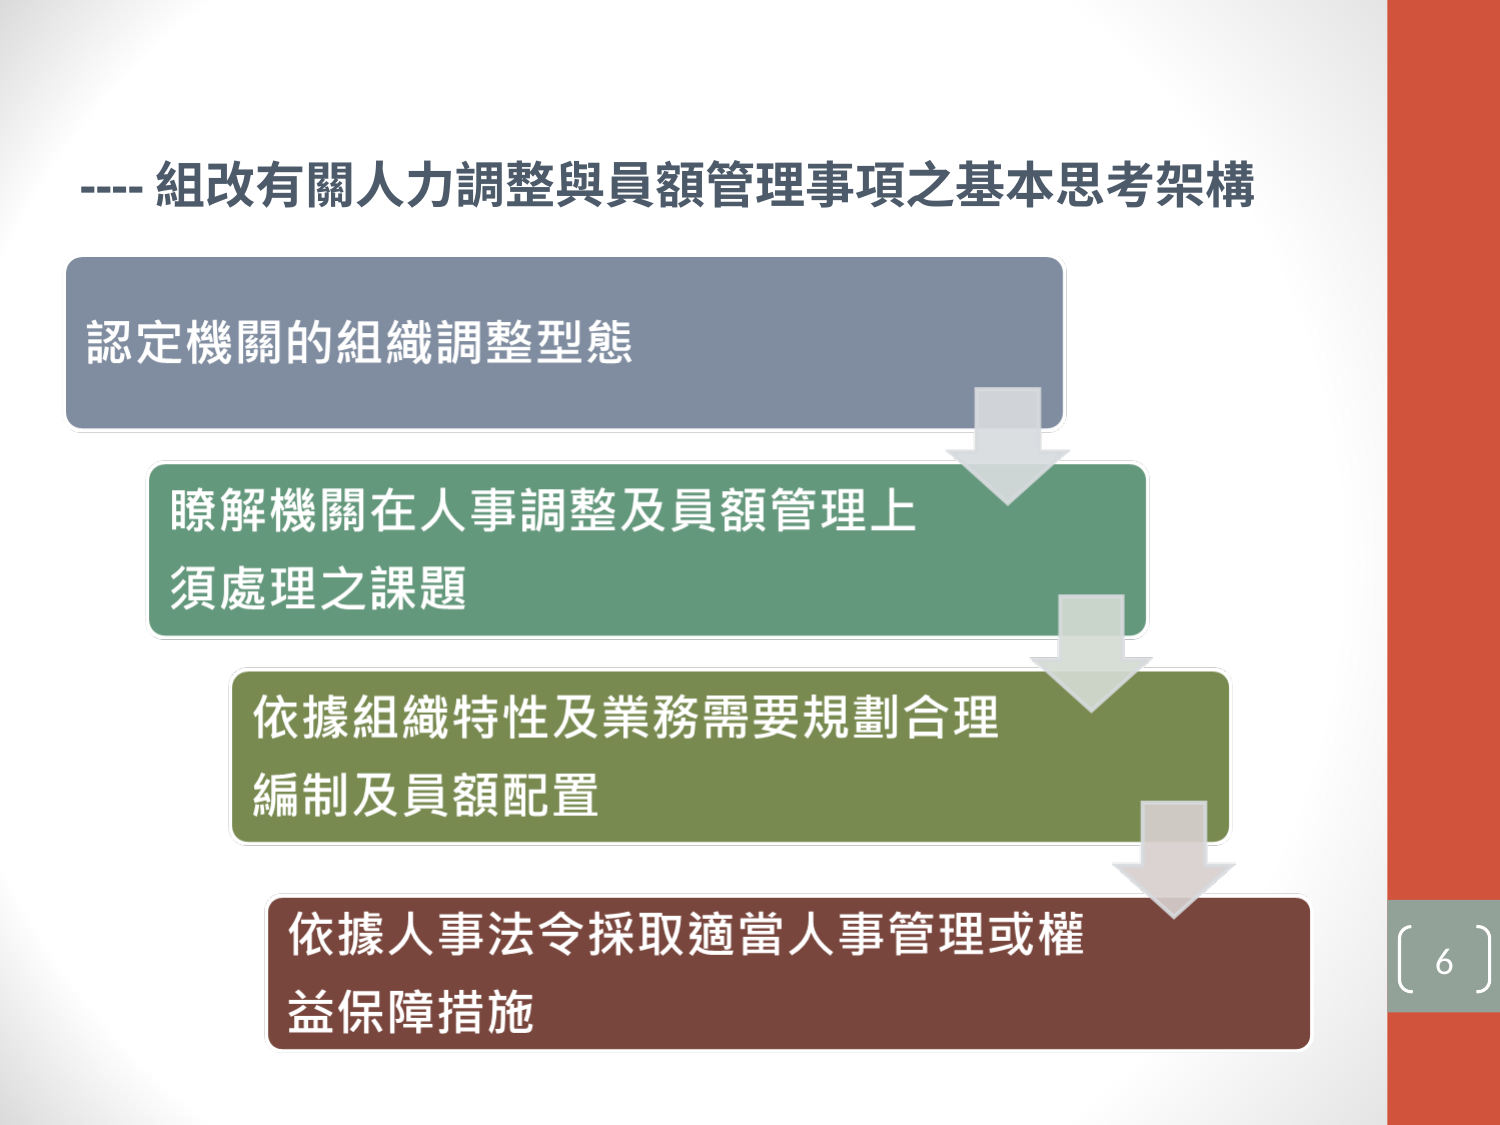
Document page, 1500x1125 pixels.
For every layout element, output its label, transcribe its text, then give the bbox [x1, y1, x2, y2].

text_box <編號> [1477, 926, 1490, 992]
picture [0, 0, 1387, 1125]
text_box [40, 253, 1326, 1097]
text_box <編號> [1399, 926, 1412, 992]
title ----組改有關人力調整與員額管理事項之基本思考架構 [64, 137, 1315, 230]
